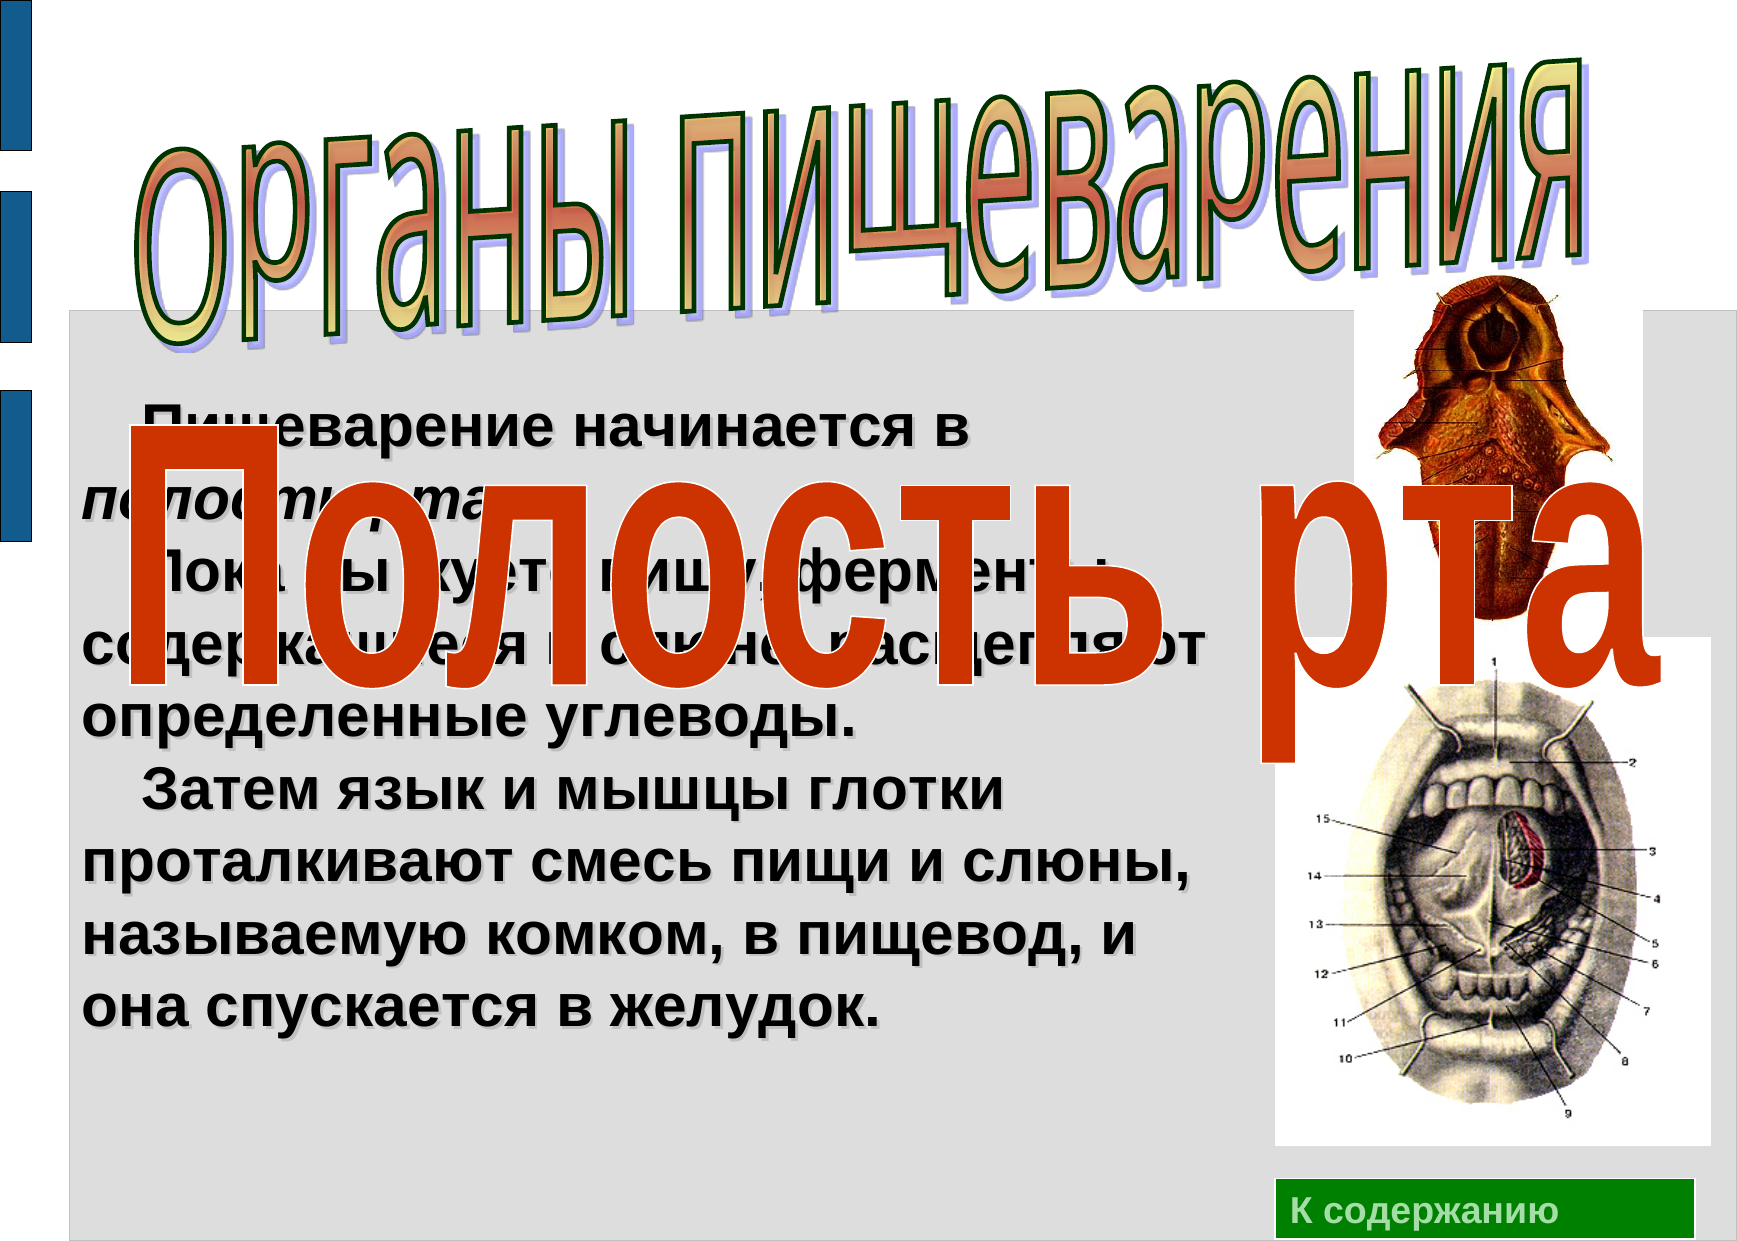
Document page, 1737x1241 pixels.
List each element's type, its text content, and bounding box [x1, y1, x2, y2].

text_box Полость рта [610, 481, 746, 689]
text_box Полость рта [900, 485, 1011, 686]
text_box Органы пищеварения [968, 96, 1030, 292]
text_box Полость рта [762, 481, 886, 689]
text_box Органы пищеварения [851, 100, 959, 295]
text_box Полость рта [129, 425, 279, 686]
text_box Полость рта [1260, 481, 1388, 764]
text_box Органы пищеварения [543, 125, 602, 321]
text_box Органы пищеварения [136, 148, 225, 344]
text_box Органы пищеварения [1119, 87, 1178, 283]
text_box Органы пищеварения [1047, 91, 1108, 289]
text_box Органы пищеварения [325, 136, 370, 335]
text_box Органы пищеварения [1356, 70, 1419, 269]
text_box Органы пищеварения [1199, 81, 1263, 279]
text_box Органы пищеварения [458, 127, 521, 326]
text_box Полость рта [445, 485, 587, 689]
text_box Органы пищеварения [1277, 77, 1339, 272]
text_box Пищеварение начинается в полости рта. Пока вы жуете пищу, ферменты, содержащиеся в слюне, расщепляют определенные углеводы. Затем язык и мышцы глотки проталкивают смесь пищи и слюны, называемую комком, в пищевод, и она спускается в желудок. [65, 377, 1238, 1048]
text_box Органы пищеварения [1518, 59, 1580, 259]
text_box Органы пищеварения [378, 134, 437, 330]
text_box Органы пищеварения [1441, 64, 1505, 264]
text_box Полость рта [1526, 481, 1662, 689]
text_box Органы пищеварения [613, 120, 625, 317]
picture [1275, 257, 1711, 1146]
picture [1304, 637, 1343, 653]
text_box Органы пищеварения [243, 142, 308, 340]
text_box Полость рта [1035, 485, 1163, 686]
text_box Органы пищеварения [682, 113, 743, 312]
text_box Органы пищеварения [765, 107, 829, 307]
text_box Полость рта [304, 481, 440, 689]
text_box Полость рта [1402, 485, 1512, 686]
picture [1563, 593, 1607, 652]
text_box К содержанию [1275, 1178, 1696, 1240]
